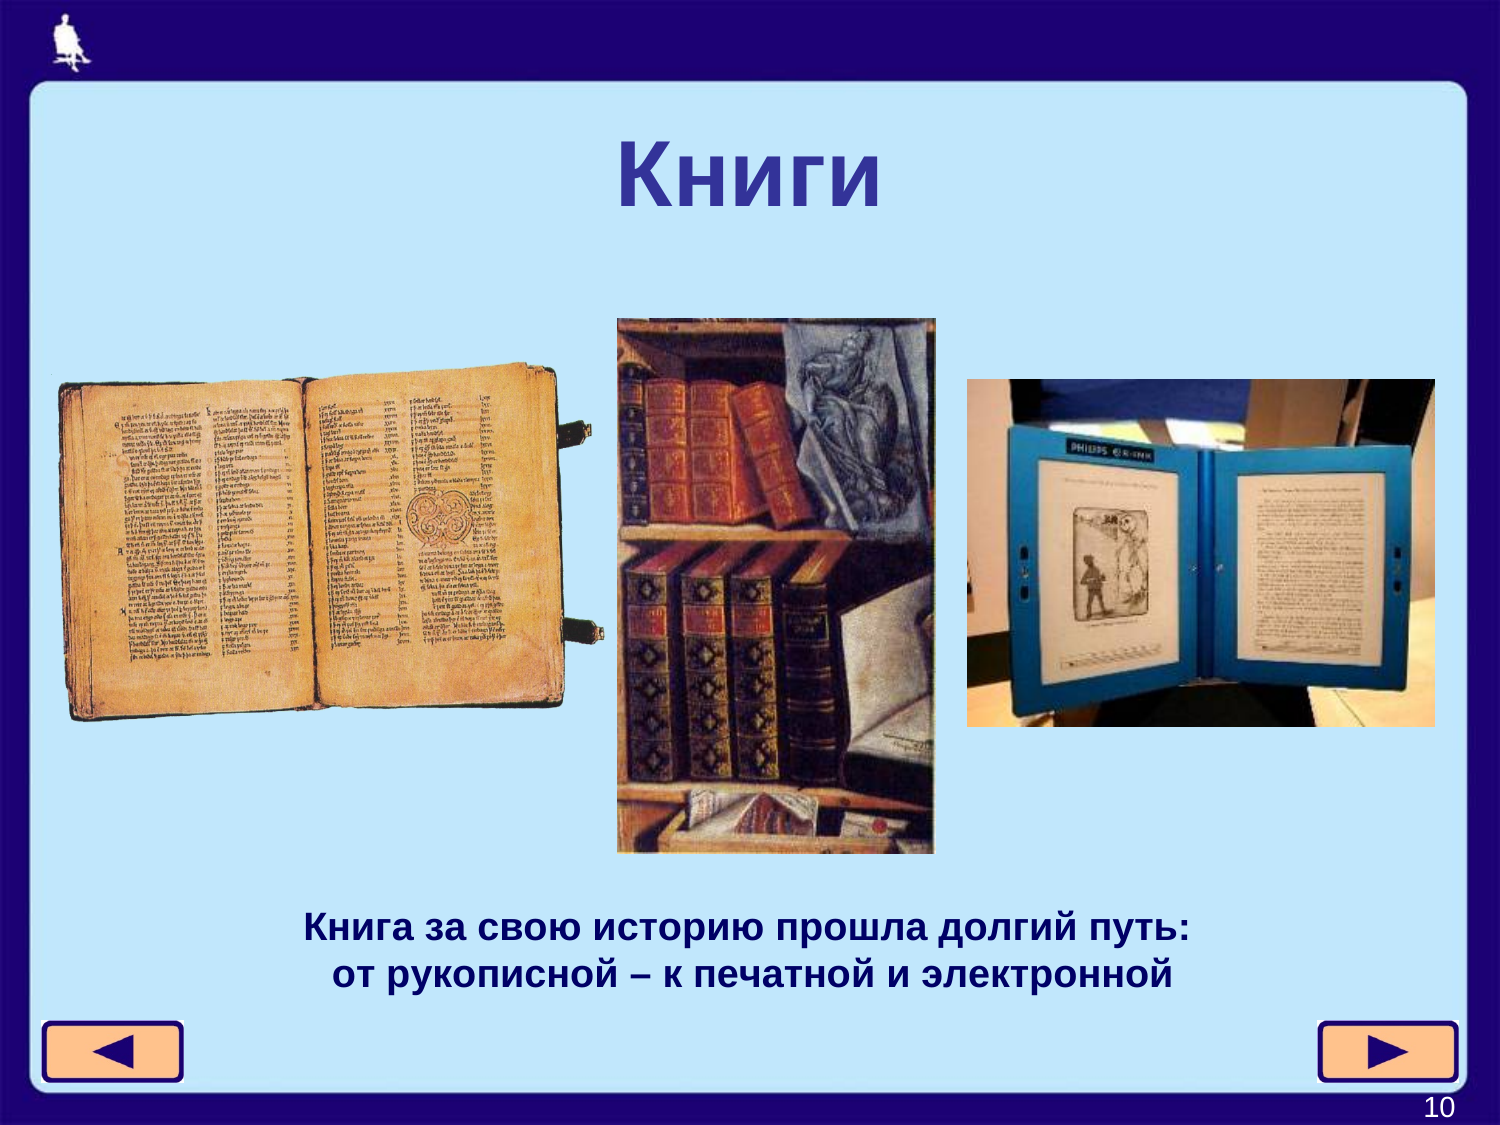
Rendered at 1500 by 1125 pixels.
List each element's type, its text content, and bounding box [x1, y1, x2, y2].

title Книги [75, 74, 1426, 263]
text_box Книга за свою историю прошла долгий путь: от рукописной – к печатной и электронной [17, 893, 1489, 1004]
text_box <номер> [1120, 1080, 1471, 1125]
picture [0, 0, 1500, 1125]
